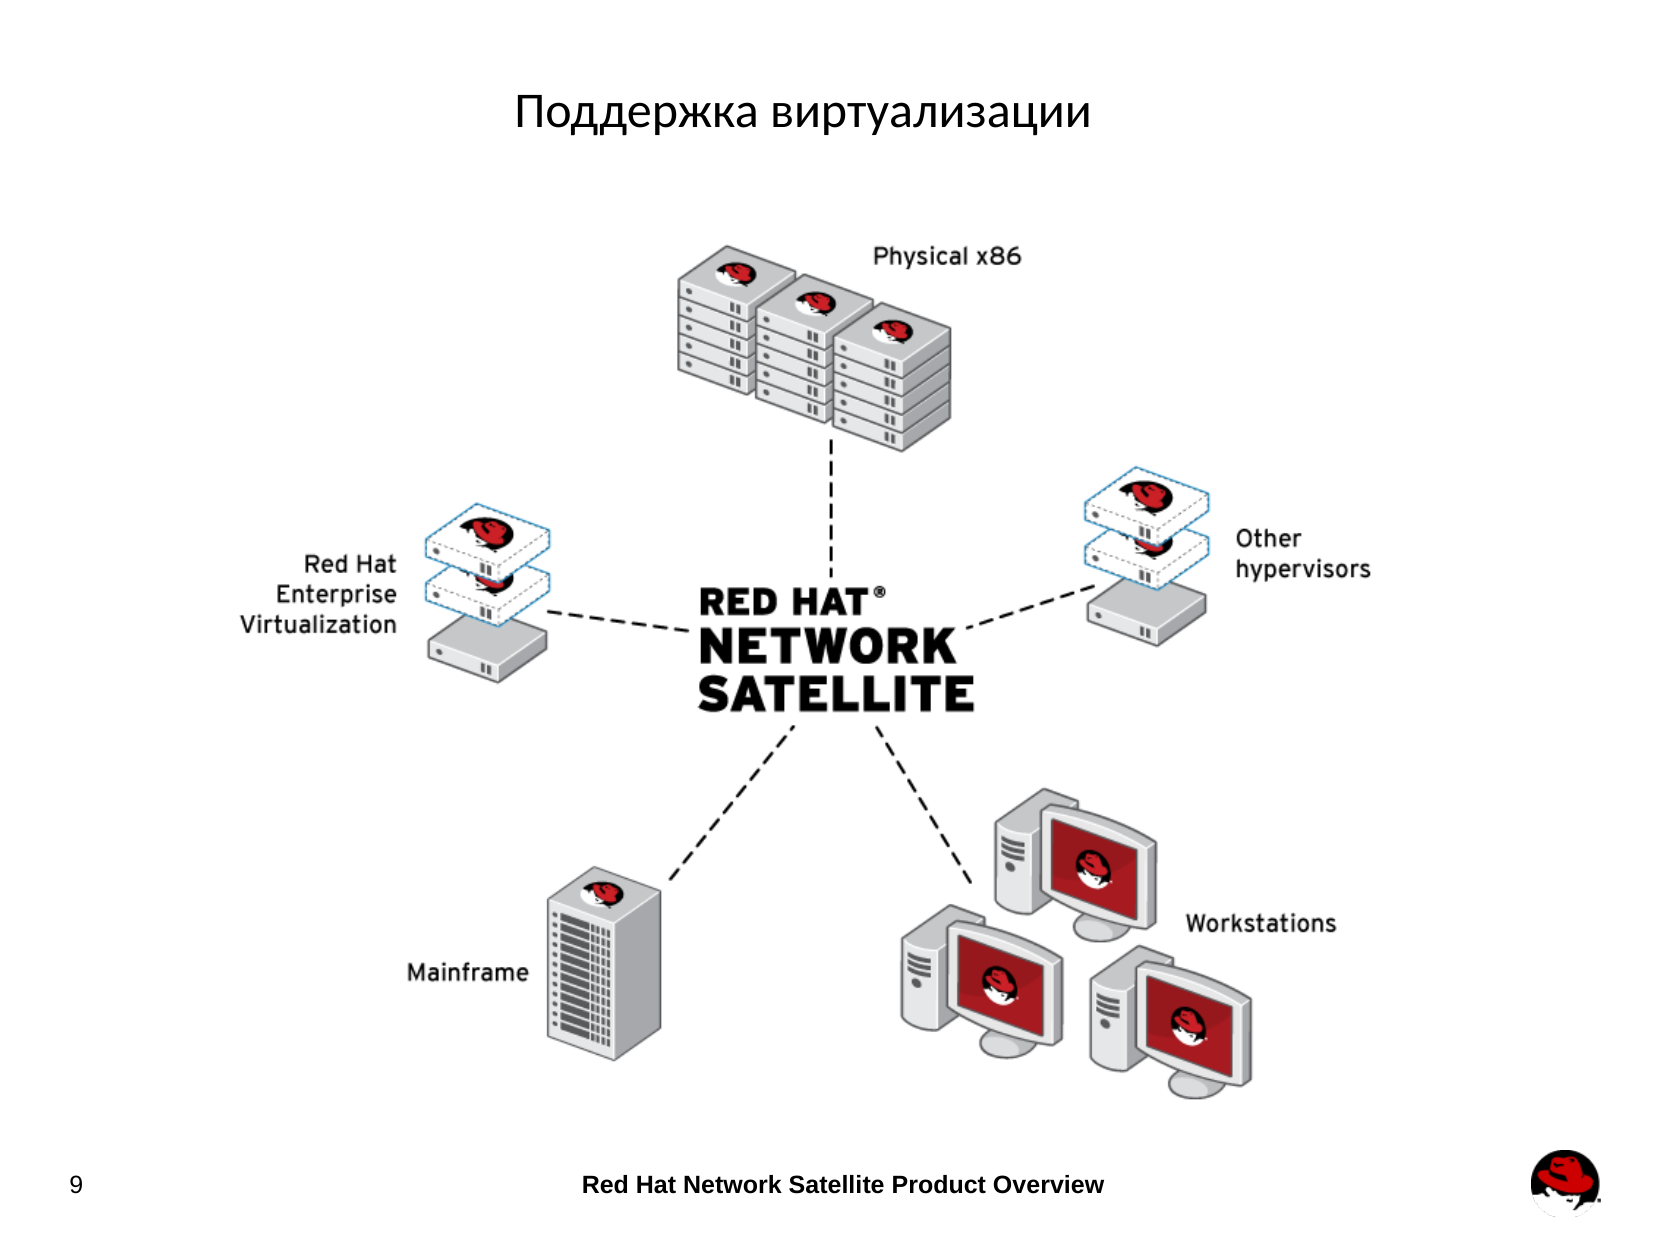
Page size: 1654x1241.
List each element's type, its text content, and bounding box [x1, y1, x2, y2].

picture [1531, 1150, 1601, 1218]
picture [225, 224, 1388, 1120]
title Поддержка виртуализации [366, 76, 1241, 138]
